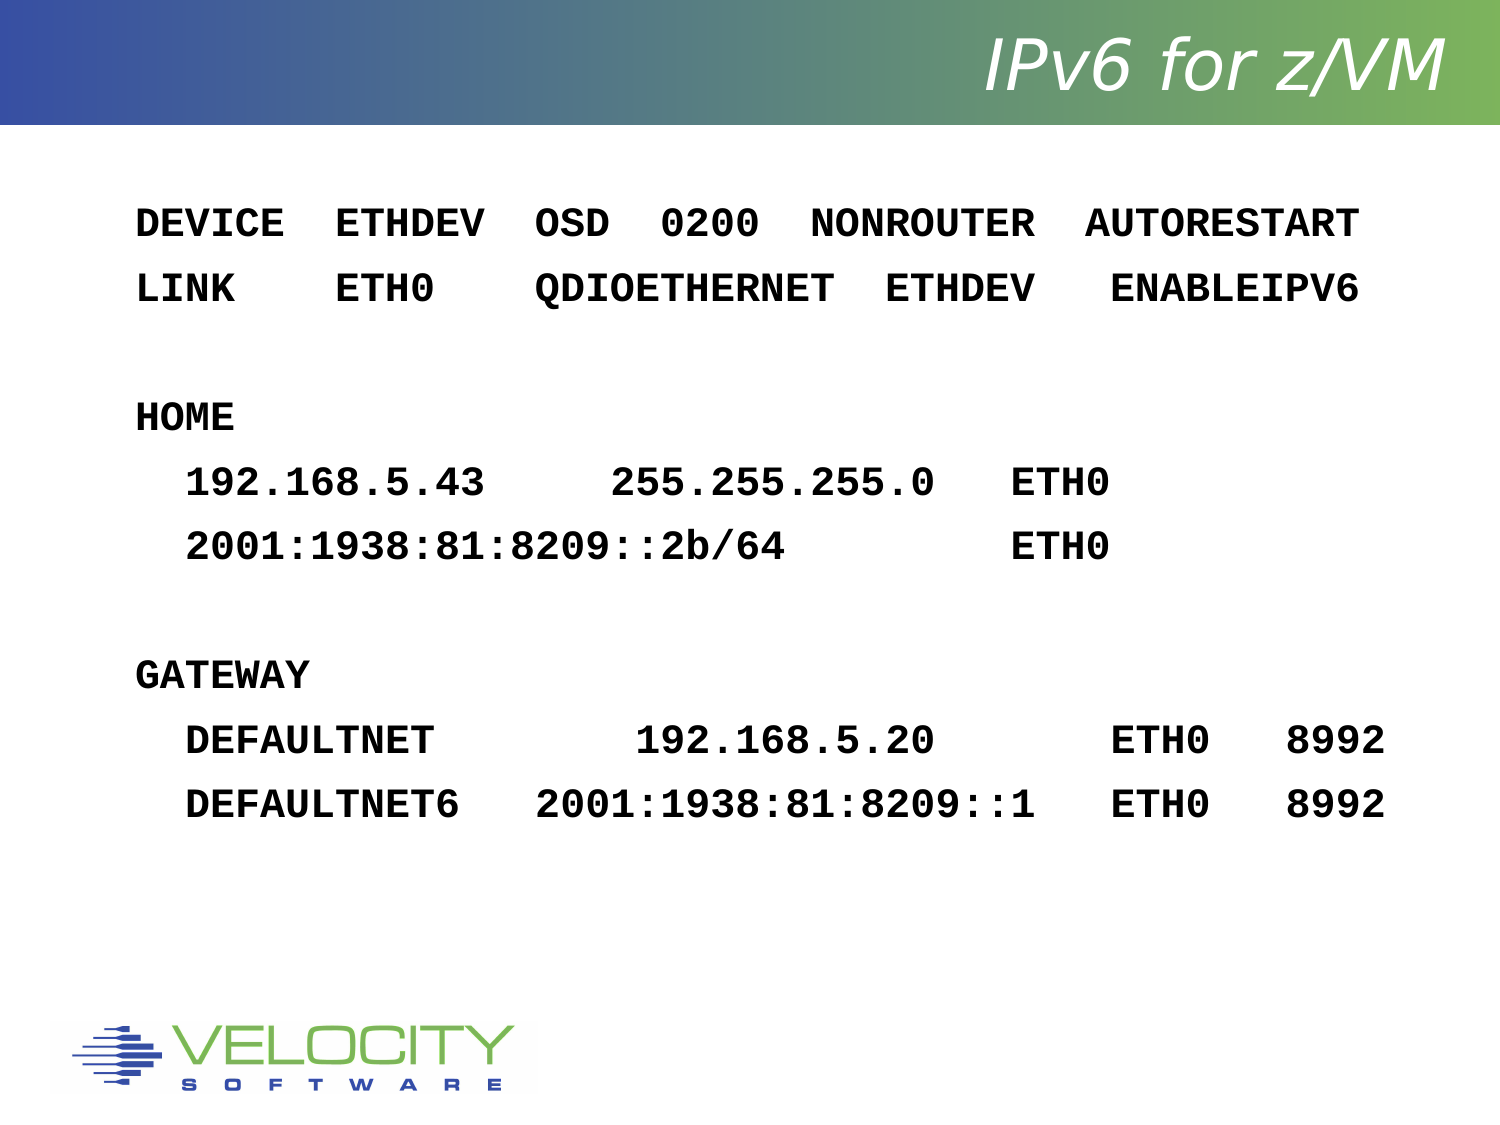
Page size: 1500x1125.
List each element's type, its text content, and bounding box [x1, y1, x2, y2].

title IPv6 for z/VM [62, 12, 1463, 113]
list DEVICE ETHDEV OSD 0200 NONROUTER AUTORESTART LINK ETH0 QDIOETHERNET ETHDEV ENABLEIPV6 HOME 192.168.5.43 255.255.255.0 ETH0 2001:1938:81:8209::2b/64 ETH0 GATEWAY DEFAULTNET 192.168.5.20 ETH0 8992 DEFAULTNET6 2001:1938:81:8209::1 ETH0 8992 [70, 187, 1438, 988]
picture [50, 1021, 538, 1094]
